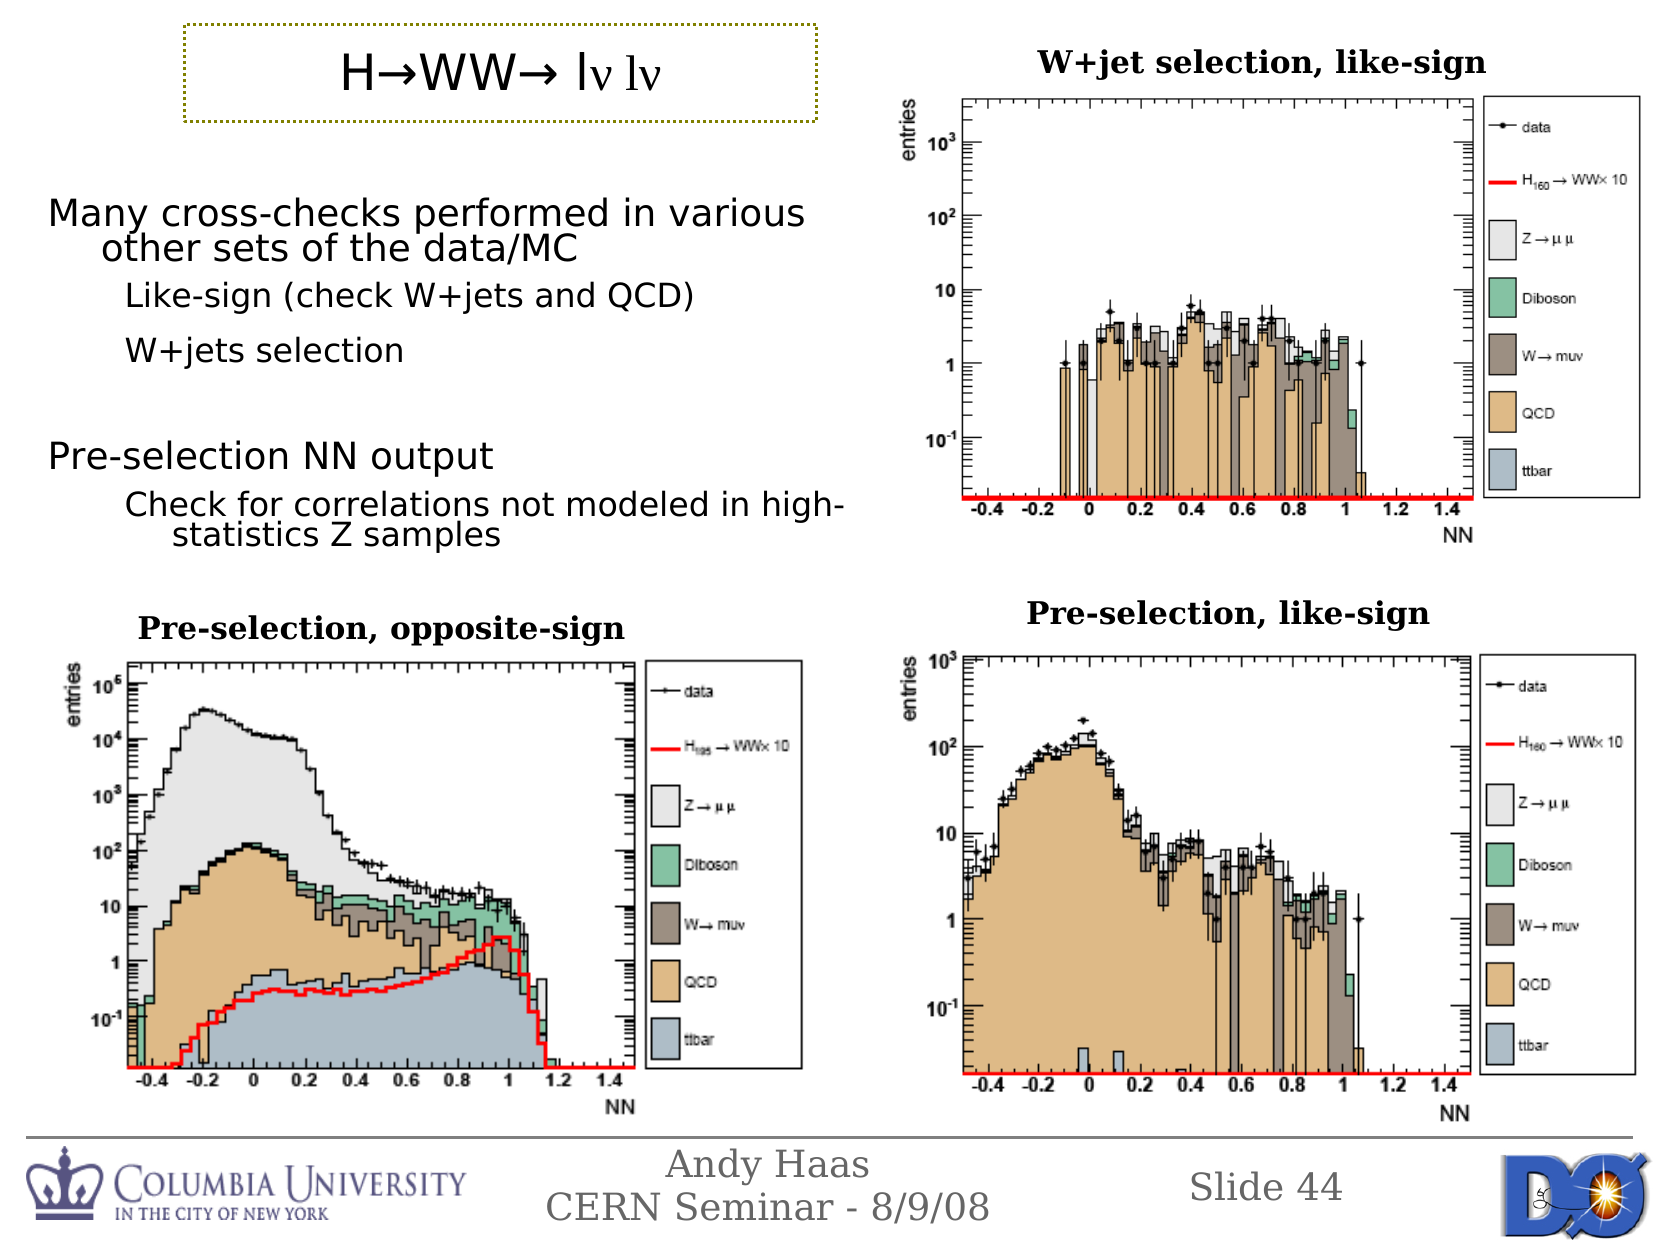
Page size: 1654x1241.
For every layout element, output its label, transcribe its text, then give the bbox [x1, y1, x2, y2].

title H→WW→ lν lν [184, 24, 817, 122]
text_box W+jet selection, like-sign [1037, 43, 1488, 81]
text_box Pre-selection, opposite-sign [137, 610, 627, 648]
list Many cross-checks performed in various other sets of the data/MC Like-sign (check W+jets and QCD) W+jets selection Pre-selection NN output Check for correlations not modeled in high-statistics Z samples [30, 140, 866, 1125]
picture [888, 71, 1654, 565]
text_box Pre-selection, like-sign [1025, 595, 1432, 632]
picture [886, 633, 1654, 1133]
picture [1497, 1149, 1654, 1241]
picture [41, 638, 820, 1135]
